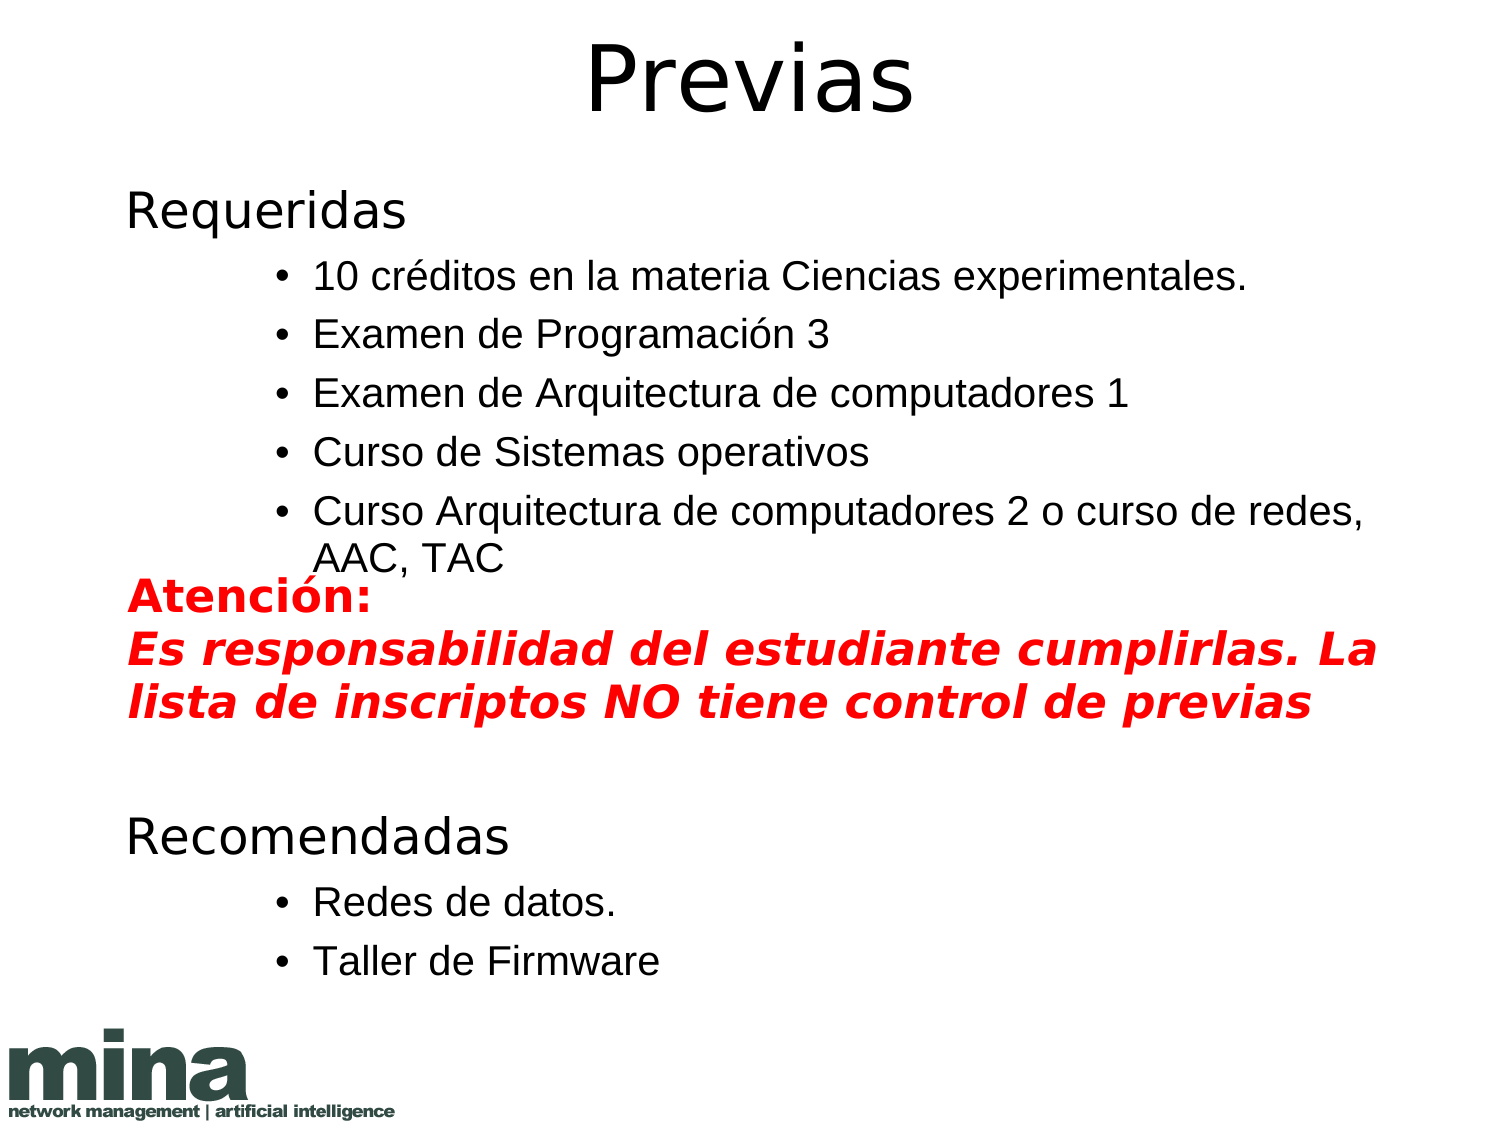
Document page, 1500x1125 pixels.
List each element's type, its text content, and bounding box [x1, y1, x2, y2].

text_box Atención: Es responsabilidad del estudiante cumplirlas. La lista de inscriptos NO tiene control de previas [112, 562, 1500, 738]
title Previas [75, 0, 1426, 174]
picture [0, 1022, 402, 1125]
list Requeridas 10 créditos en la materia Ciencias experimentales. Examen de Programación 3 Examen de Arquitectura de computadores 1 Curso de Sistemas operativos Curso Arquitectura de computadores 2 o curso de redes, AAC, TAC Recomendadas Redes de datos. Taller de Firmware [110, 173, 1461, 999]
